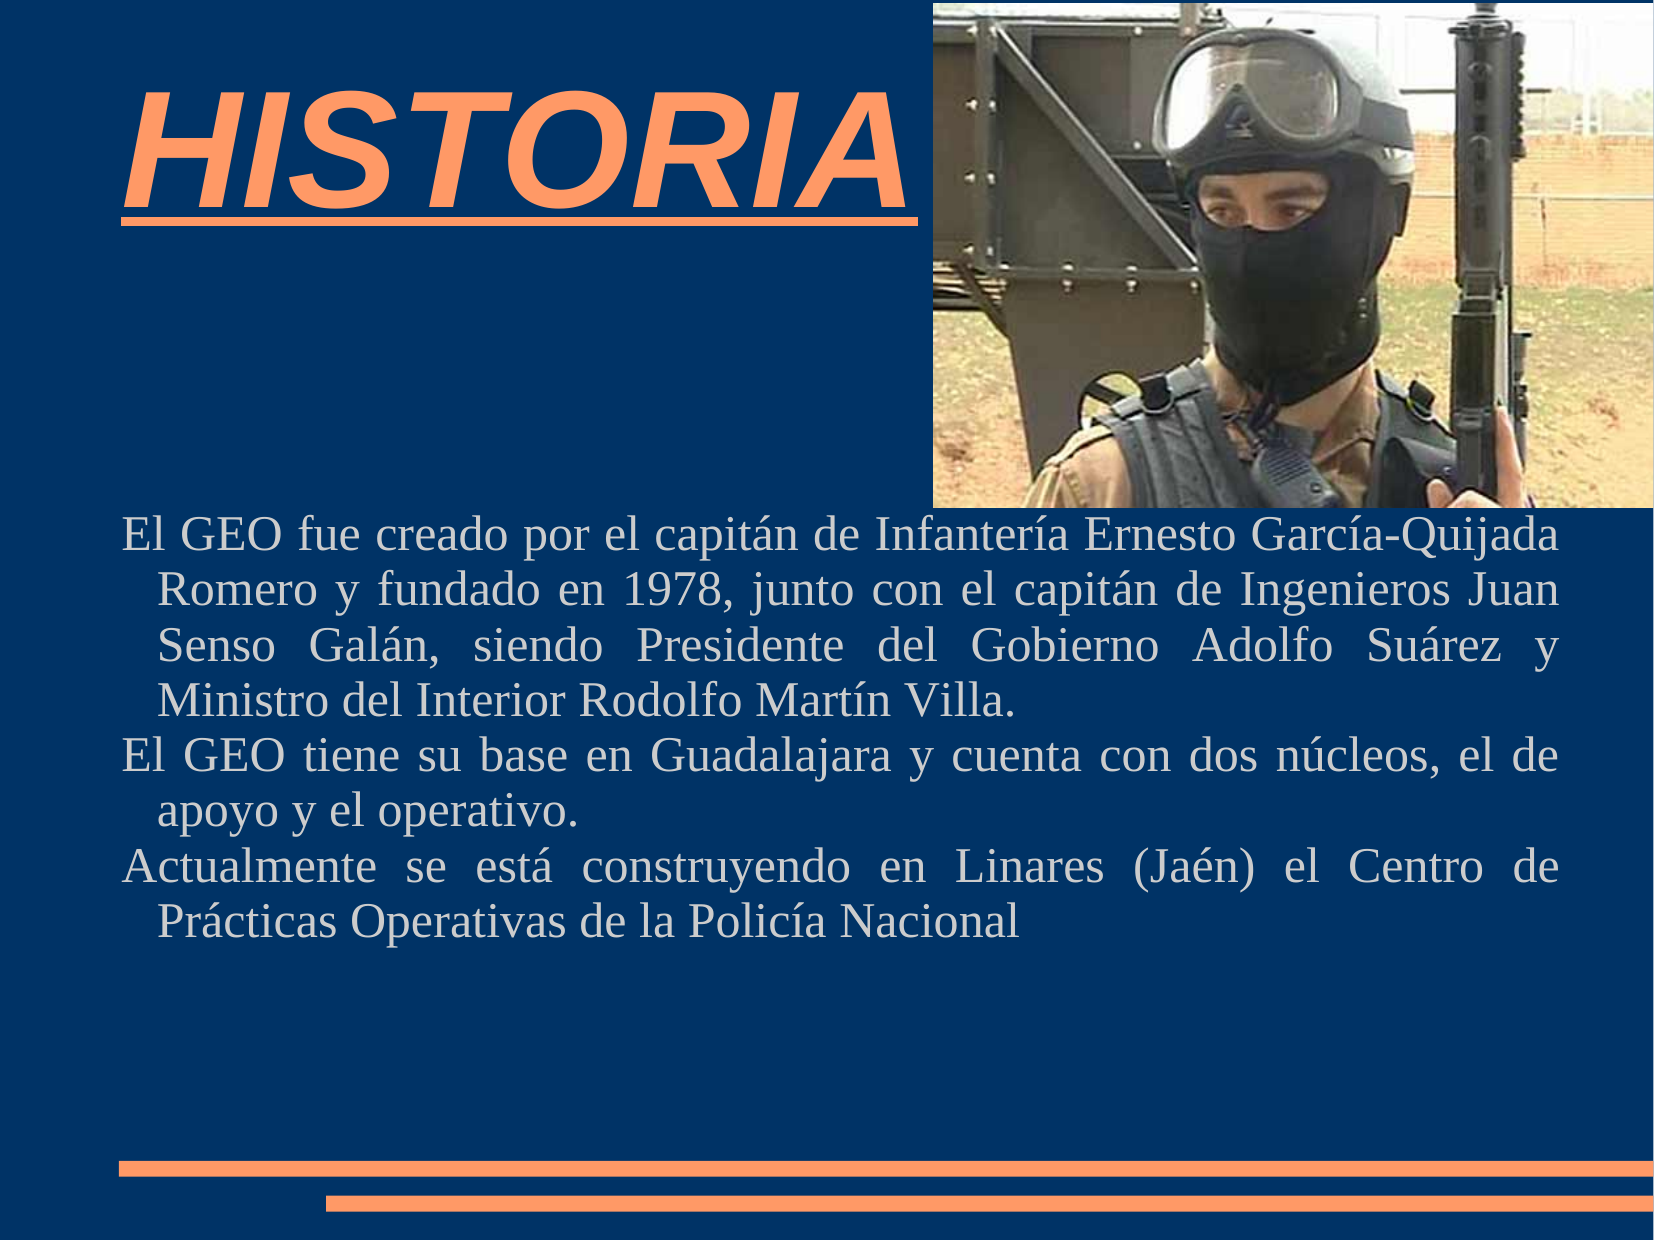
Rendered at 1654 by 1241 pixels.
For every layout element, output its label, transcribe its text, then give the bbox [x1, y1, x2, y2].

picture [933, 3, 1654, 508]
subtitle El GEO fue creado por el capitán de Infantería Ernesto García-Quijada Romero y fundado en 1978, junto con el capitán de Ingenieros Juan Senso Galán, siendo Presidente del Gobierno Adolfo Suárez y Ministro del Interior Rodolfo Martín Villa. El GEO tiene su base en Guadalajara y cuenta con dos núcleos, el de apoyo y el operativo. Actualmente se está construyendo en Linares (Jaén) el Centro de Prácticas Operativas de la Policía Nacional [121, 322, 1561, 1132]
title HISTORIA [121, 46, 1534, 254]
